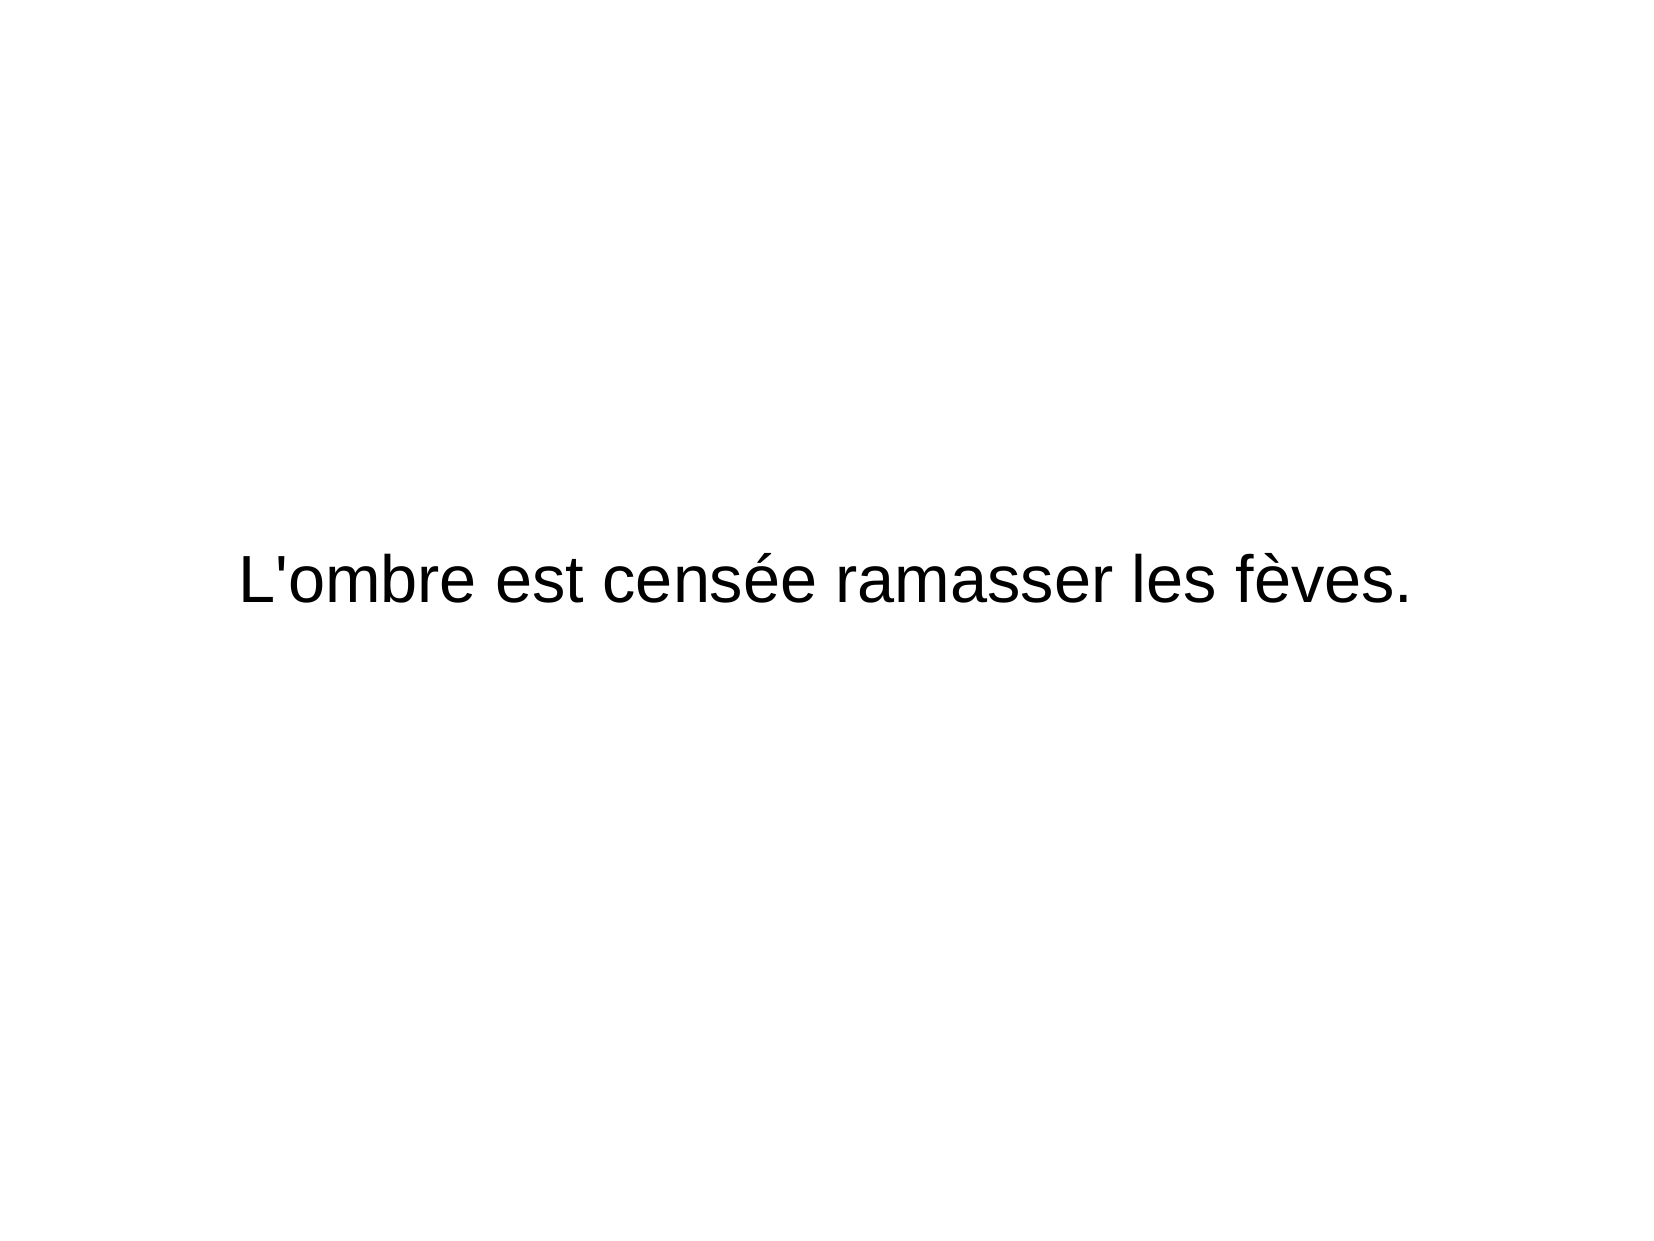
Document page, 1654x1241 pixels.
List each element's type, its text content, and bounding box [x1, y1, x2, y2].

subtitle L'ombre est censée ramasser les fèves. [82, 56, 1571, 1102]
